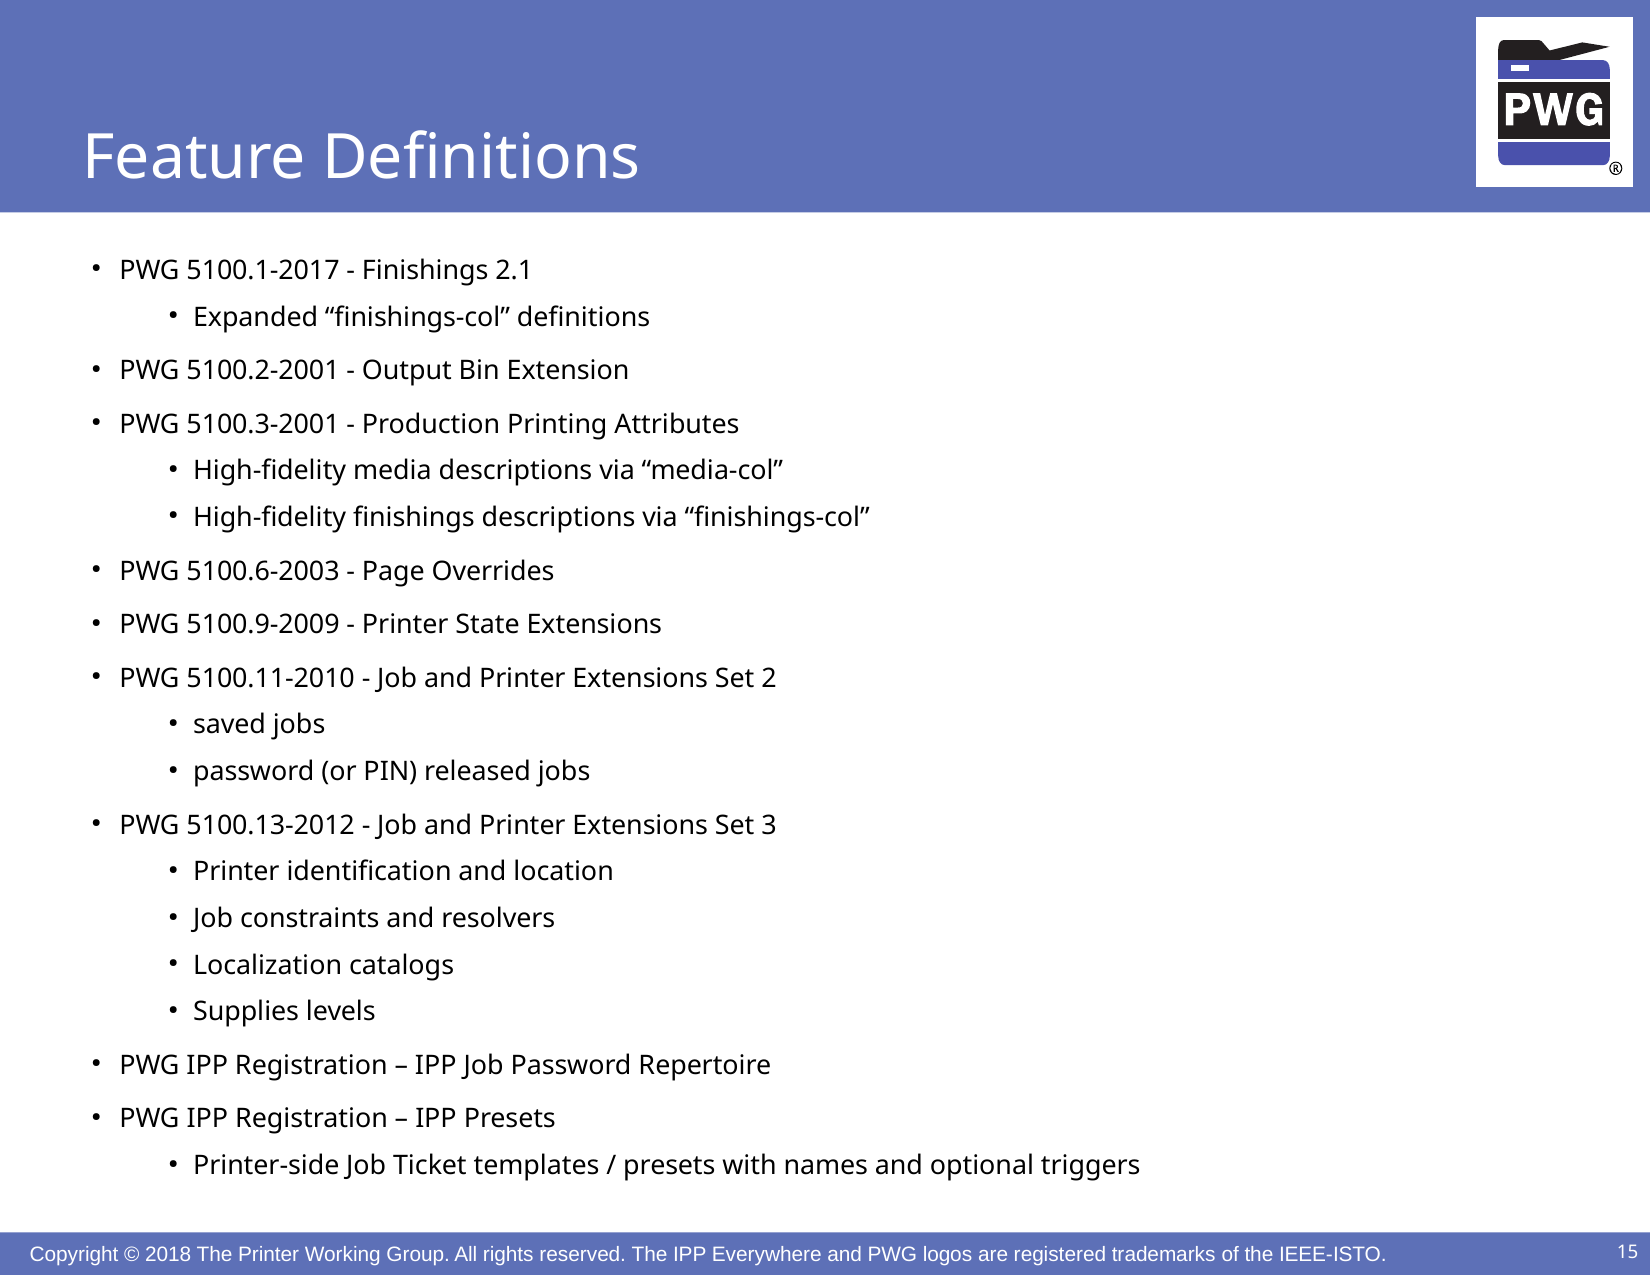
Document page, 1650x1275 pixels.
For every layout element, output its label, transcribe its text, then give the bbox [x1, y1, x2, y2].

list PWG 5100.1-2017 - Finishings 2.1 Expanded “finishings-col” definitions PWG 5100.2-2001 - Output Bin Extension PWG 5100.3-2001 - Production Printing Attributes High-fidelity media descriptions via “media-col” High-fidelity finishings descriptions via “finishings-col” PWG 5100.6-2003 - Page Overrides PWG 5100.9-2009 - Printer State Extensions PWG 5100.11-2010 - Job and Printer Extensions Set 2 saved jobs password (or PIN) released jobs PWG 5100.13-2012 - Job and Printer Extensions Set 3 Printer identification and location Job constraints and resolvers Localization catalogs Supplies levels PWG IPP Registration – IPP Job Password Repertoire PWG IPP Registration – IPP Presets Printer-side Job Ticket templates / presets with names and optional triggers [82, 251, 1568, 1183]
title Feature Definitions [82, 8, 1451, 198]
